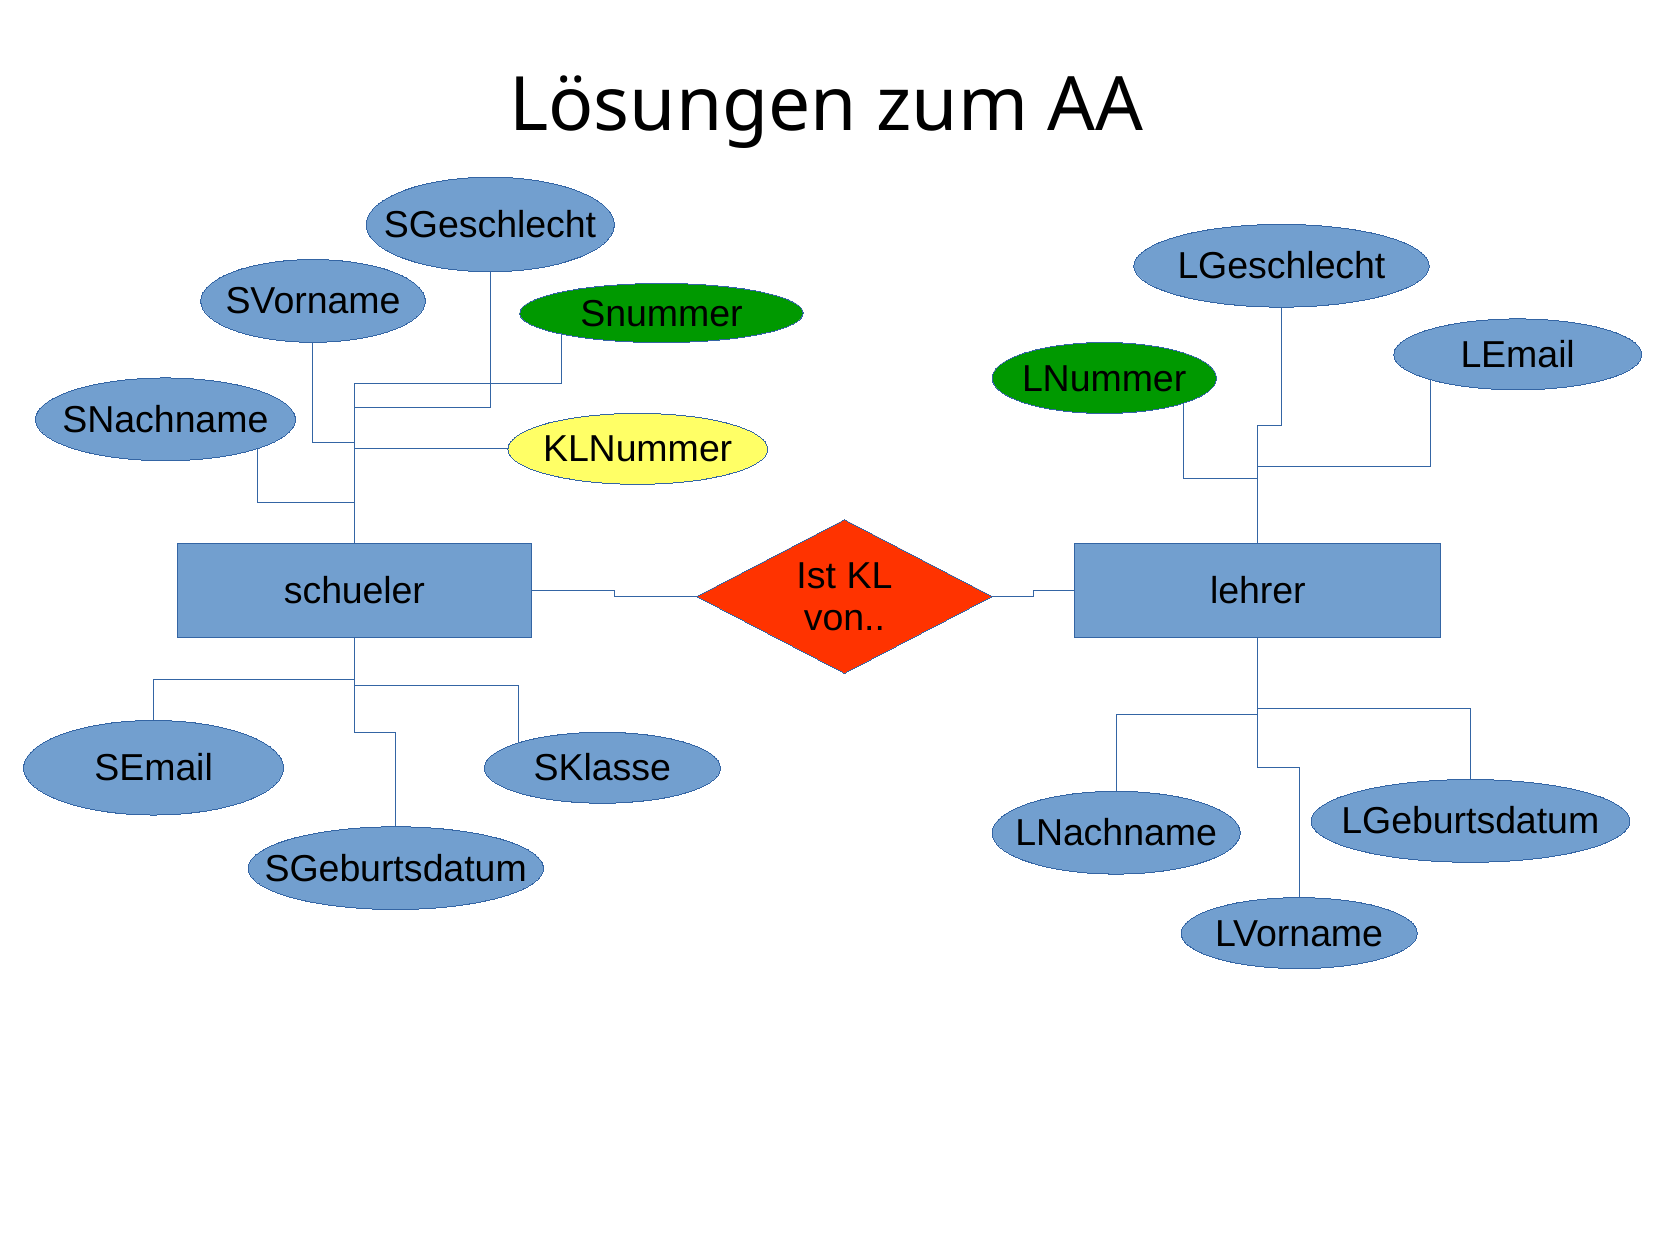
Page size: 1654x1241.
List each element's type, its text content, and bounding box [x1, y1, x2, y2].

text_box KLNummer [507, 413, 768, 485]
text_box LNummer [992, 342, 1217, 414]
text_box Snummer [519, 283, 804, 343]
text_box LNachname [992, 791, 1241, 875]
title Lösungen zum AA [82, 49, 1571, 154]
text_box Ist KL von.. [697, 519, 992, 674]
text_box LGeschlecht [1133, 224, 1430, 308]
text_box SKlasse [484, 732, 721, 804]
text_box LGeburtsdatum [1311, 779, 1630, 863]
text_box SEmail [23, 720, 284, 816]
text_box lehrer [1074, 543, 1441, 638]
text_box SGeburtsdatum [248, 826, 544, 910]
text_box SGeschlecht [366, 177, 615, 272]
text_box LEmail [1393, 318, 1642, 390]
text_box LVorname [1181, 897, 1418, 969]
text_box SVorname [200, 259, 426, 343]
text_box SNachname [35, 377, 296, 461]
text_box schueler [177, 543, 532, 638]
